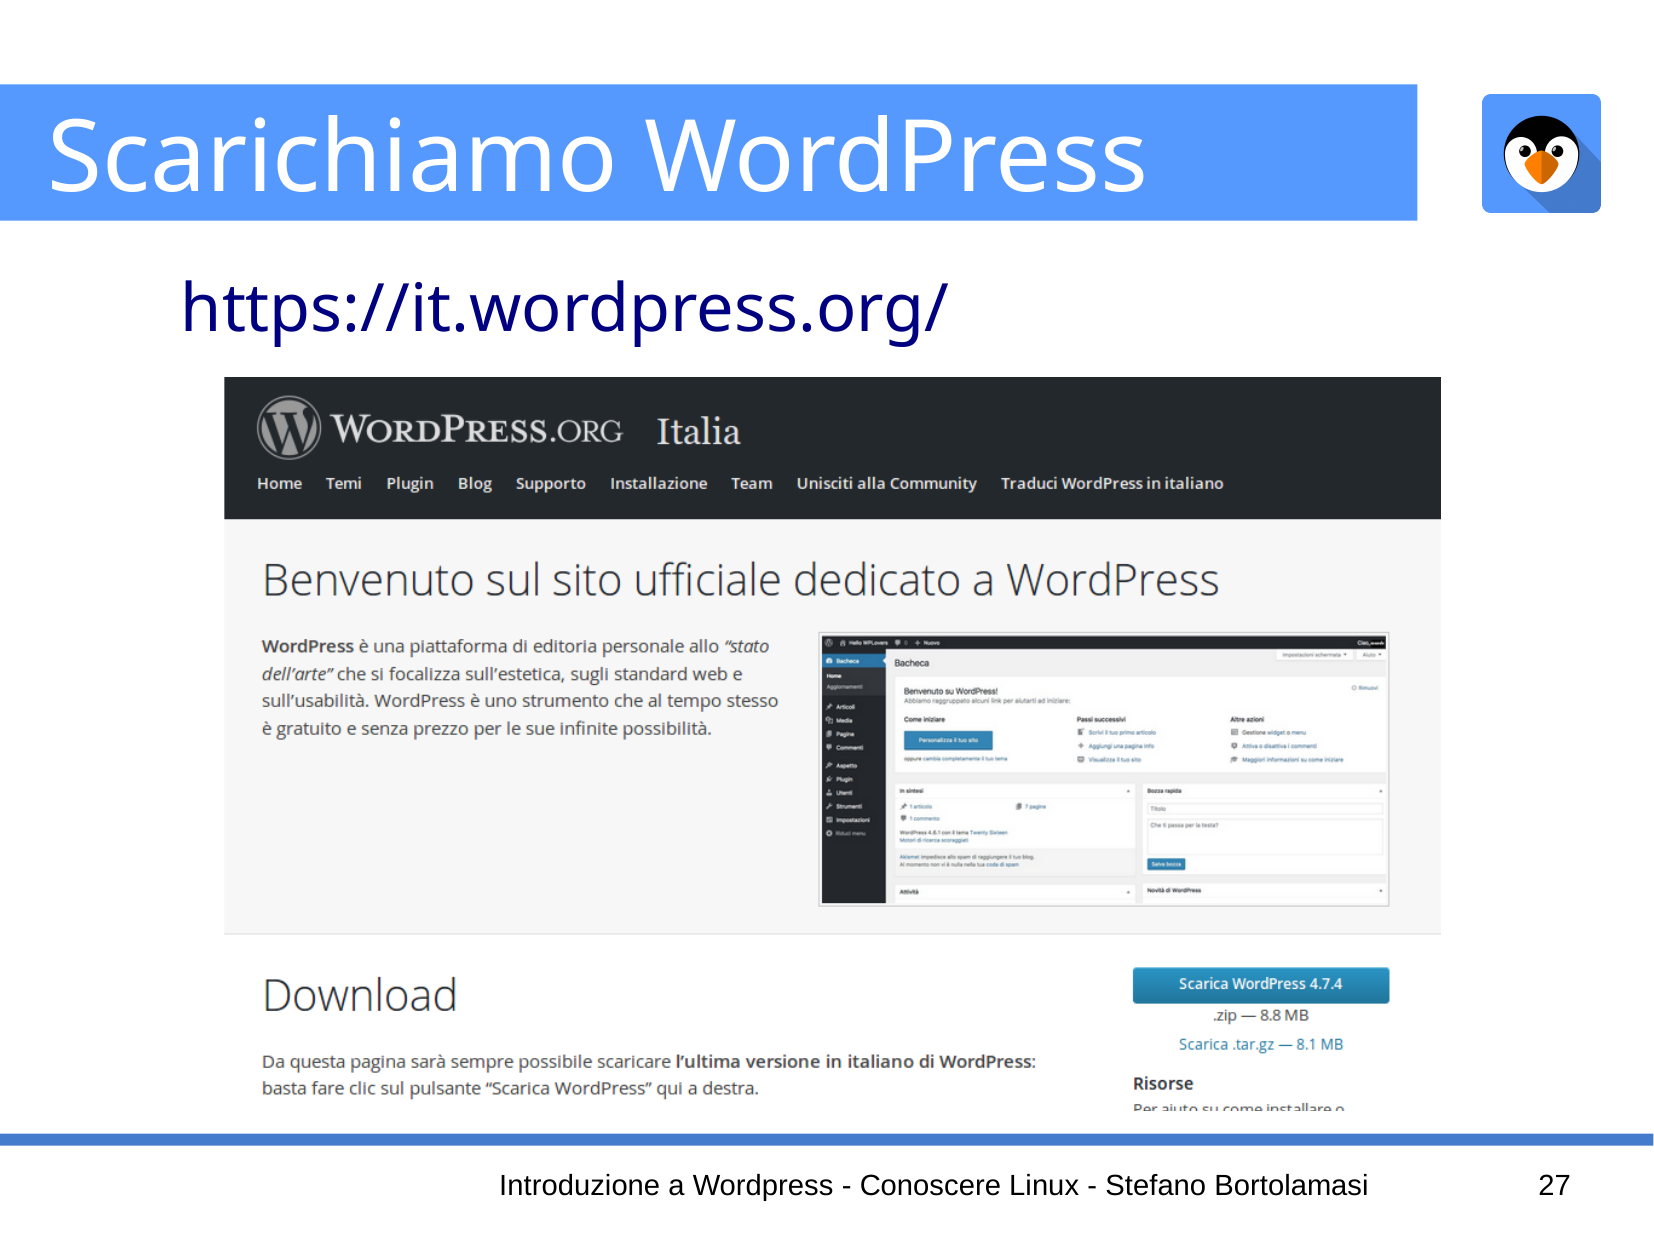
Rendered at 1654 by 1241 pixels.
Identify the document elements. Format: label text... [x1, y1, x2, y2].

picture [224, 377, 1441, 1111]
picture [1482, 94, 1601, 213]
title Scarichiamo WordPress [0, 91, 1418, 214]
list https://it.wordpress.org/ [109, 260, 1565, 396]
